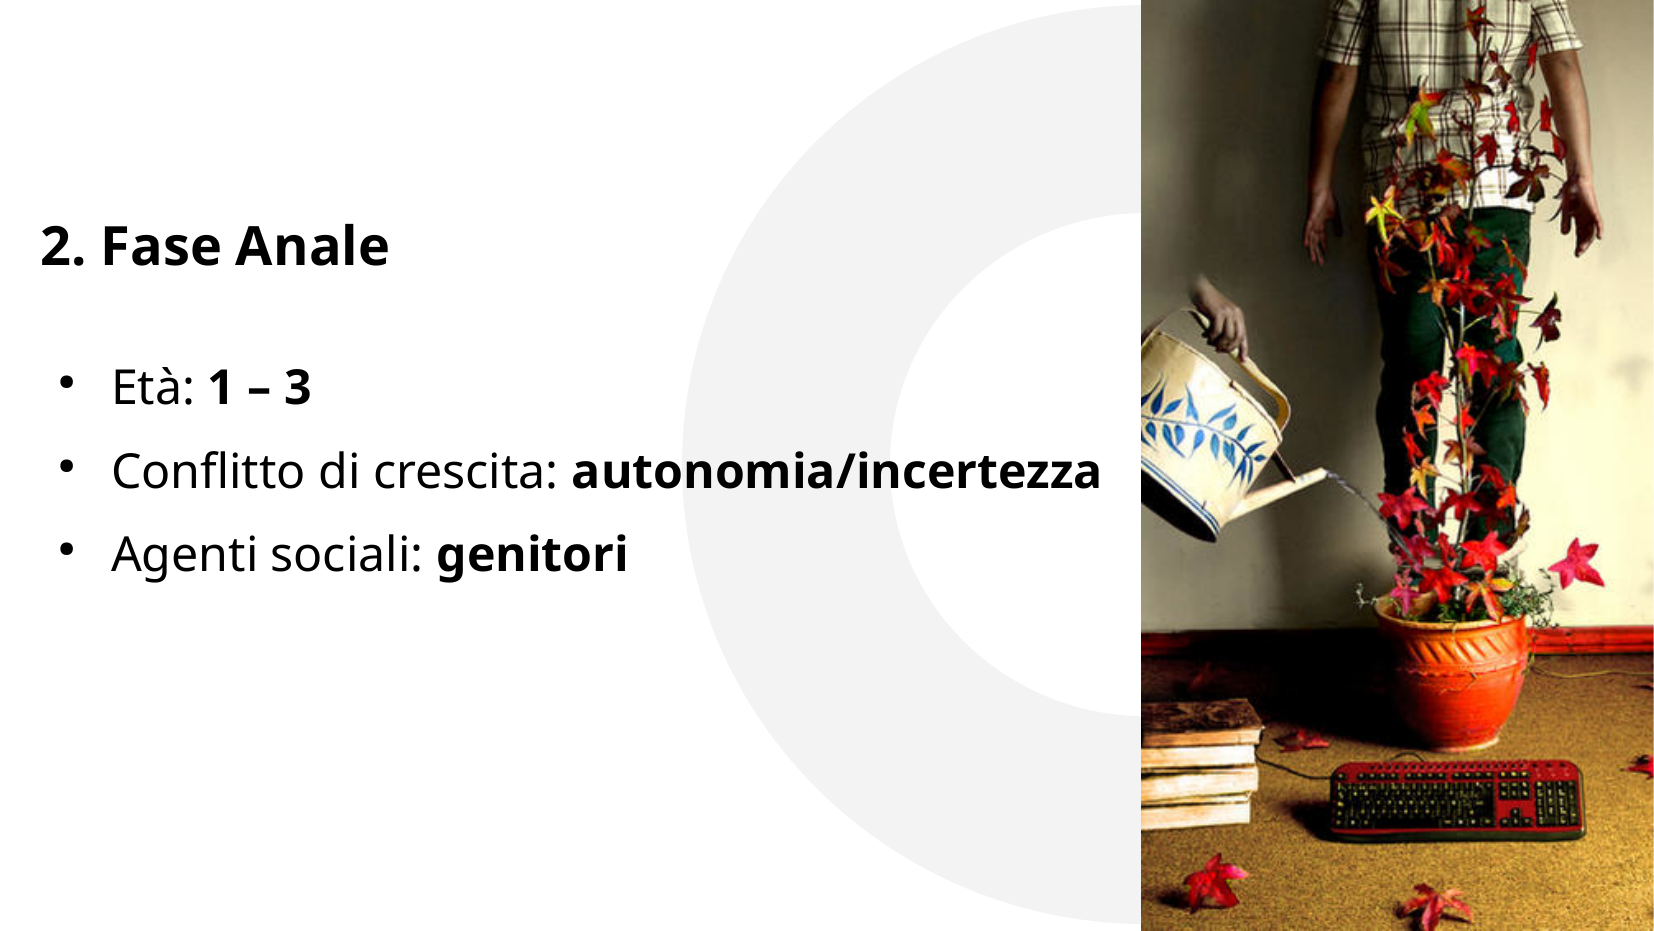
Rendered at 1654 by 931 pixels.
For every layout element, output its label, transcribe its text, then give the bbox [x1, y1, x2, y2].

picture [1141, 0, 1654, 931]
title 2. Fase Anale [40, 178, 897, 311]
list Età: 1 – 3 Conflitto di crescita: autonomia/incertezza Agenti sociali: genitori [40, 357, 1123, 712]
